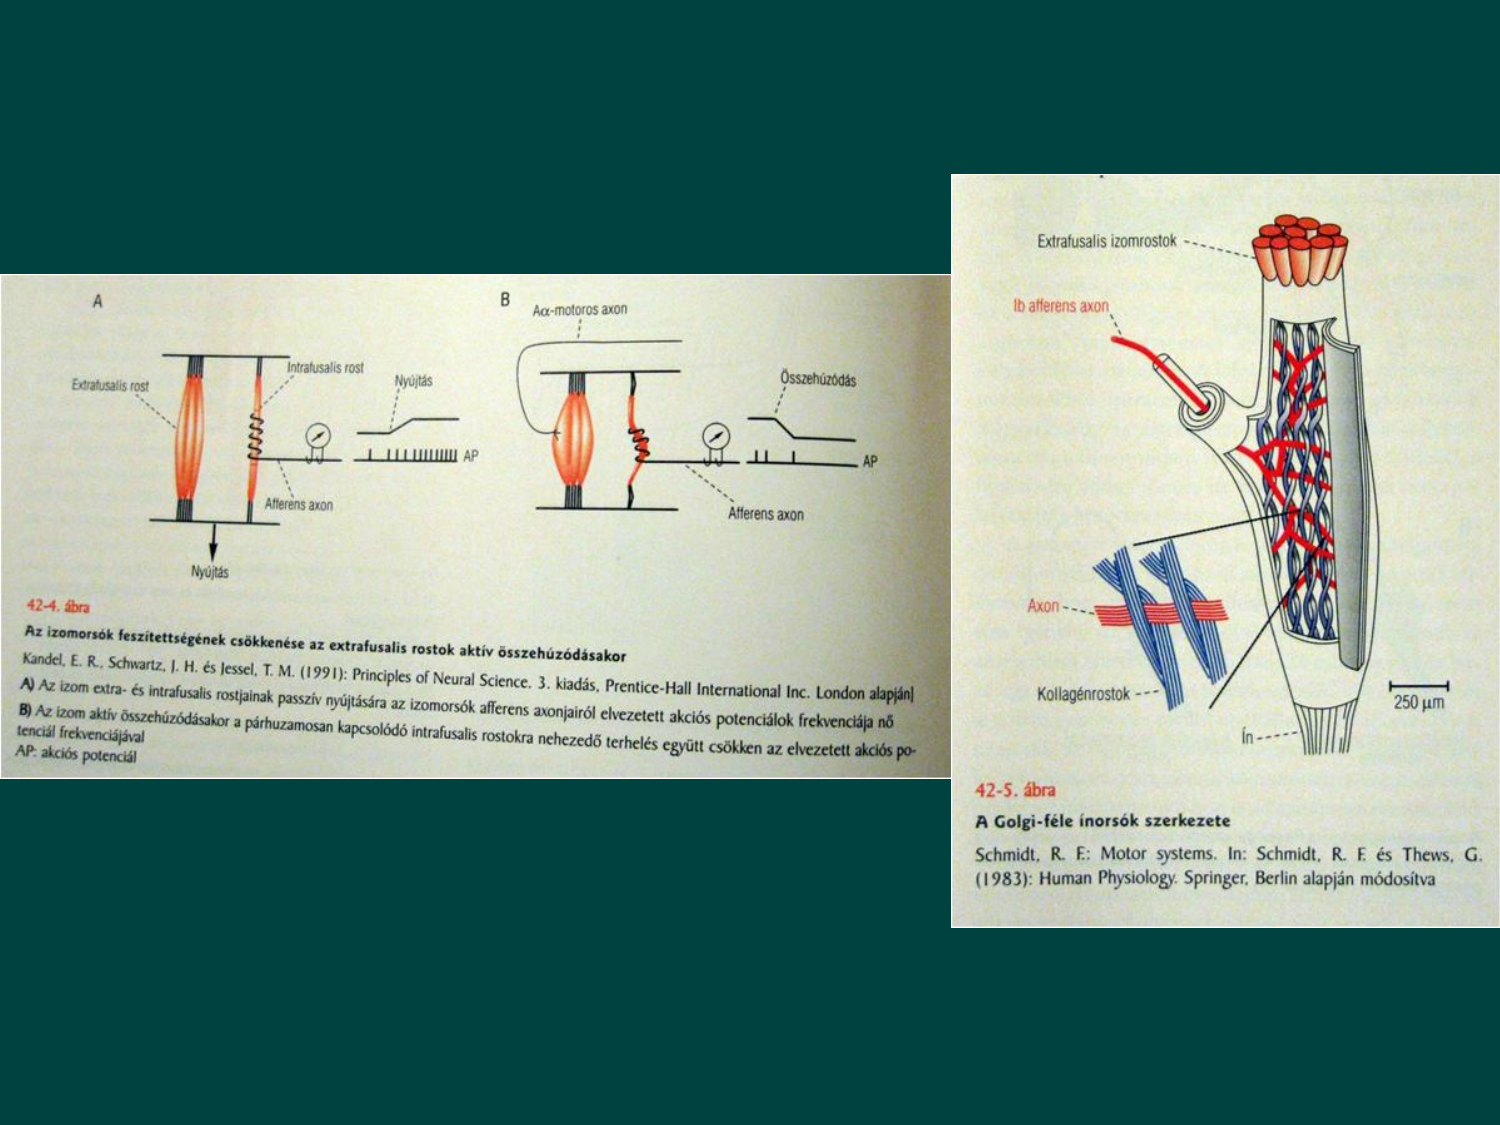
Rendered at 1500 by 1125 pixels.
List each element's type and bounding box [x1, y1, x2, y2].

picture [0, 174, 1500, 928]
